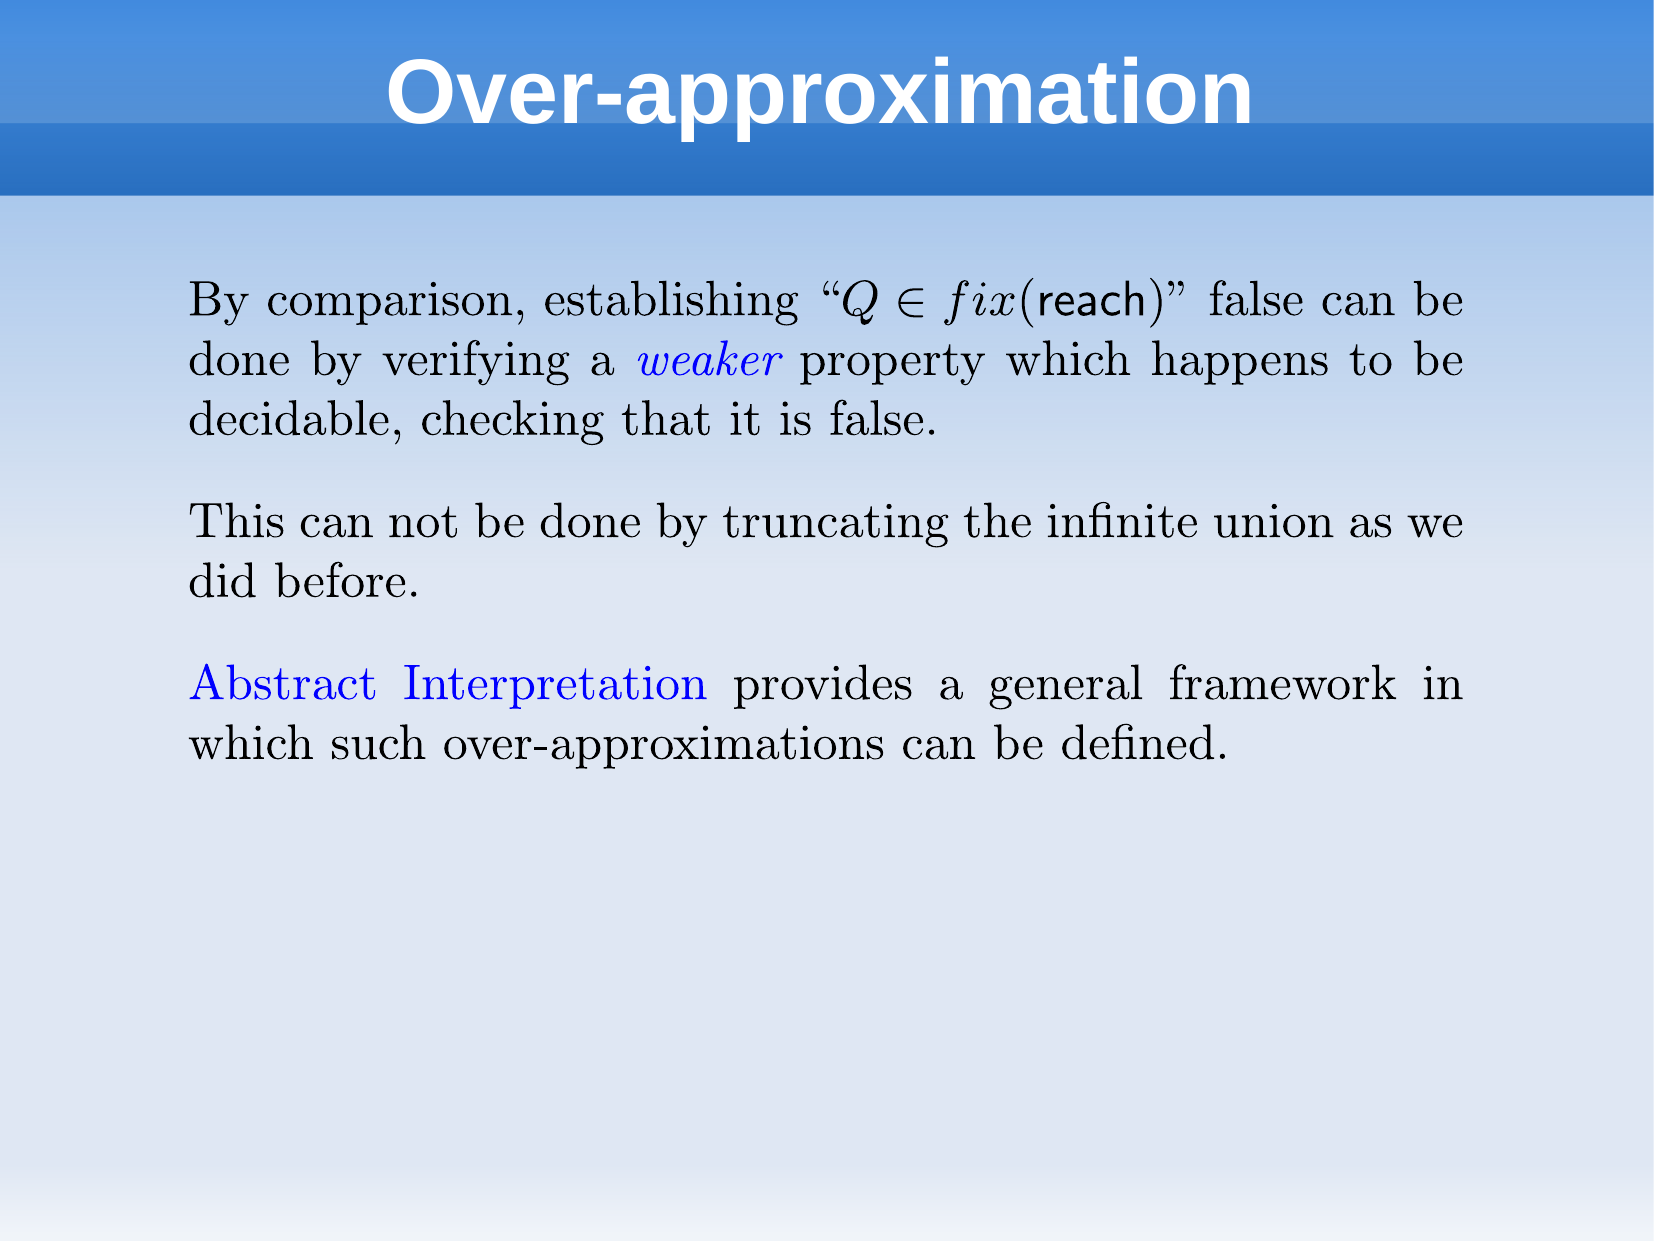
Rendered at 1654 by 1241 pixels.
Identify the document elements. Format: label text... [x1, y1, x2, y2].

title Over-approximation [76, 0, 1565, 188]
picture [0, 0, 1654, 1241]
text_box [187, 277, 1464, 769]
